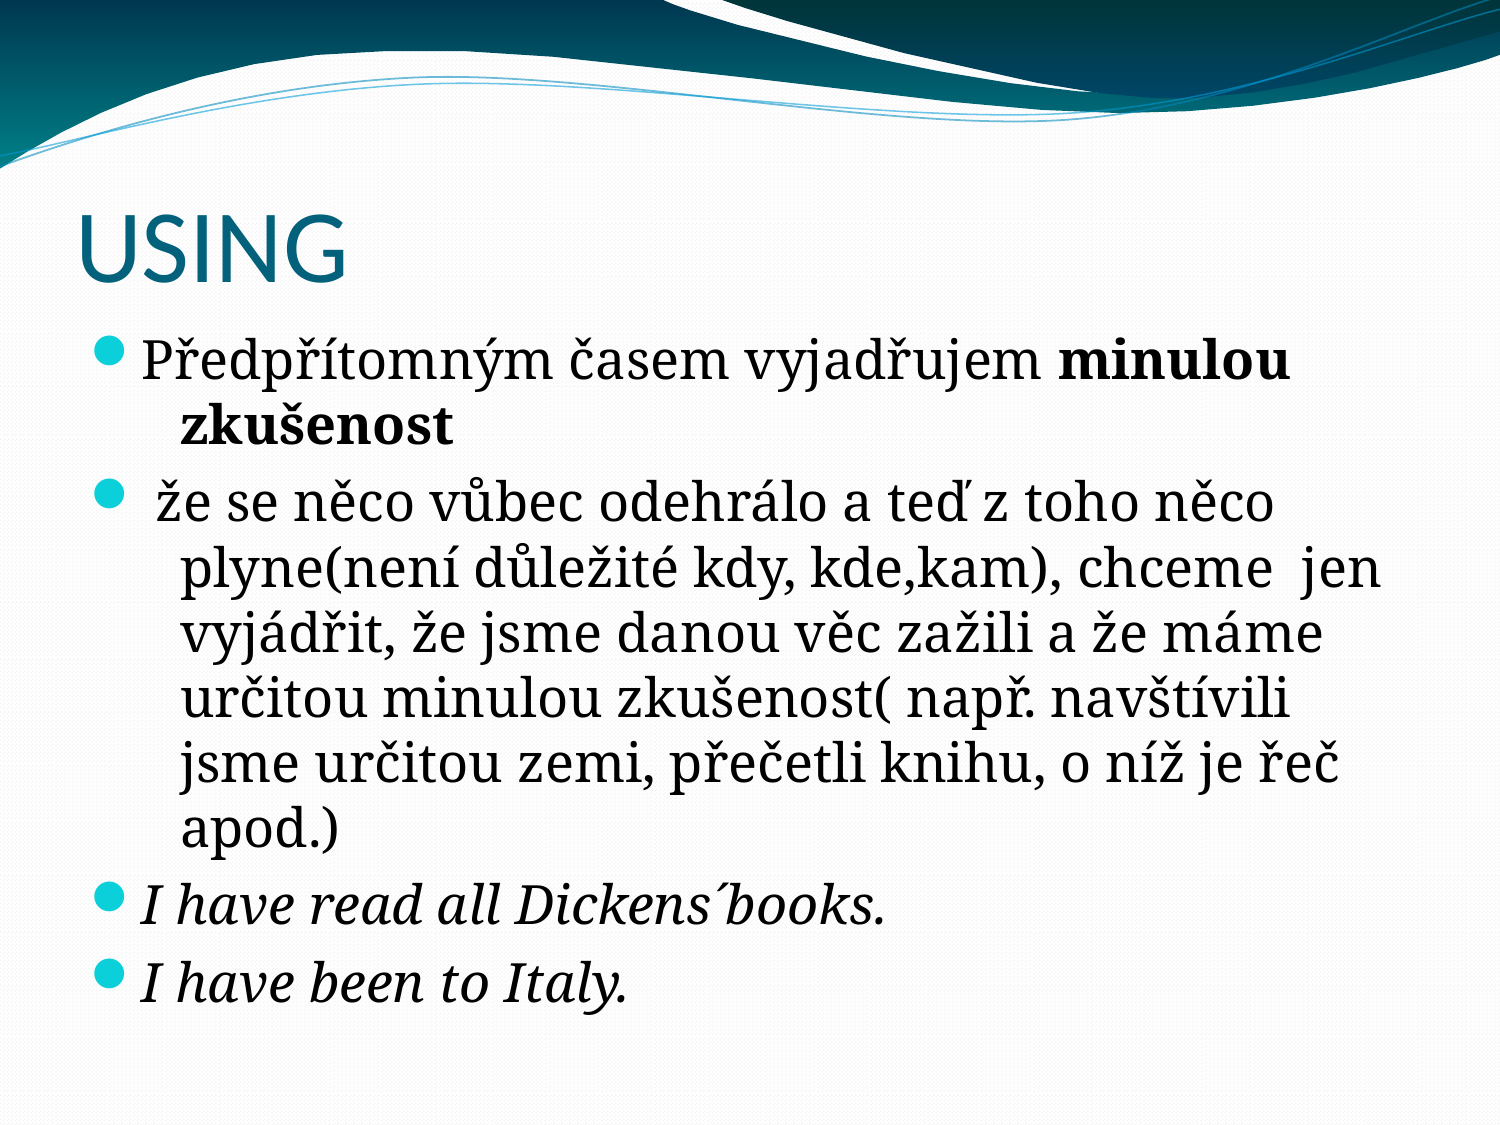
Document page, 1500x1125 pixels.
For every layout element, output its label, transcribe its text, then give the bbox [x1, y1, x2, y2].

title USING [75, 115, 1426, 304]
list Předpřítomným časem vyjadřujem minulou zkušenost že se něco vůbec odehrálo a teď z toho něco plyne(není důležité kdy, kde,kam), chceme jen vyjádřit, že jsme danou věc zažili a že máme určitou minulou zkušenost( např. navštívili jsme určitou zemi, přečetli knihu, o níž je řeč apod.) I have read all Dickens´books. I have been to Italy. [75, 317, 1426, 1038]
